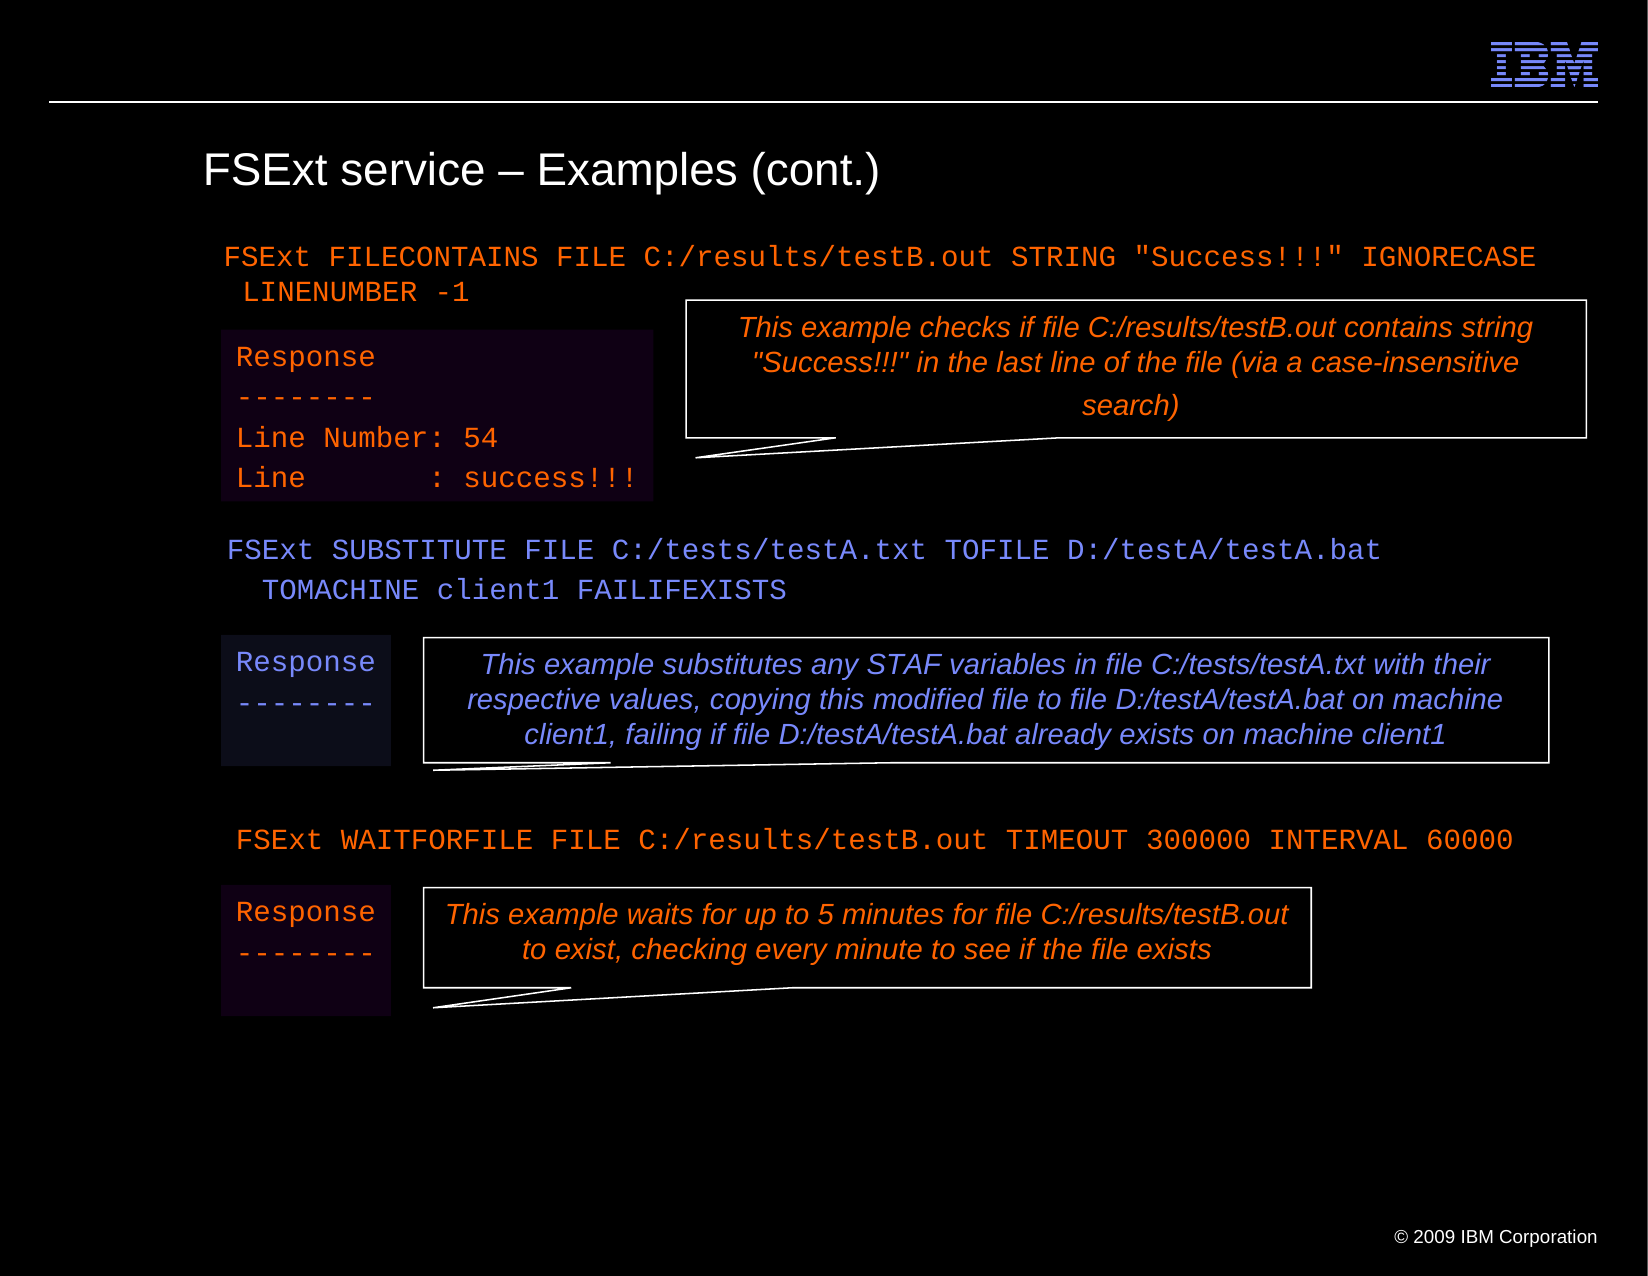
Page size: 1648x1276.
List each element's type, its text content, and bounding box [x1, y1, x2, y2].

text_box Response -------- Line Number: 54 Line : success!!! [221, 329, 654, 502]
text_box This example substitutes any STAF variables in file C:/tests/testA.txt with their respective values, copying this modified file to file D:/testA/testA.bat on machine client1, failing if file D:/testA/testA.bat already exists on machine client1 [423, 637, 1549, 771]
text_box FSExt FILECONTAINS FILE C:/results/testB.out STRING "Success!!!" IGNORECASE LINENUMBER -1 [223, 237, 1646, 308]
title FSExt service – Examples (cont.) [186, 137, 1648, 231]
picture [1491, 42, 1598, 87]
text_box Response -------- [221, 884, 391, 1017]
text_box Response -------- [221, 634, 391, 767]
text_box This example waits for up to 5 minutes for file C:/results/testB.out to exist, checking every minute to see if the file exists [423, 887, 1312, 1008]
text_box FSExt WAITFORFILE FILE C:/results/testB.out TIMEOUT 300000 INTERVAL 60000 [221, 812, 1529, 864]
text_box FSExt SUBSTITUTE FILE C:/tests/testA.txt TOFILE D:/testA/testA.bat TOMACHINE client1 FAILIFEXISTS [212, 522, 1415, 614]
text_box This example checks if file C:/results/testB.out contains string "Success!!!" in the last line of the file (via a case-insensitive search) [686, 300, 1587, 458]
